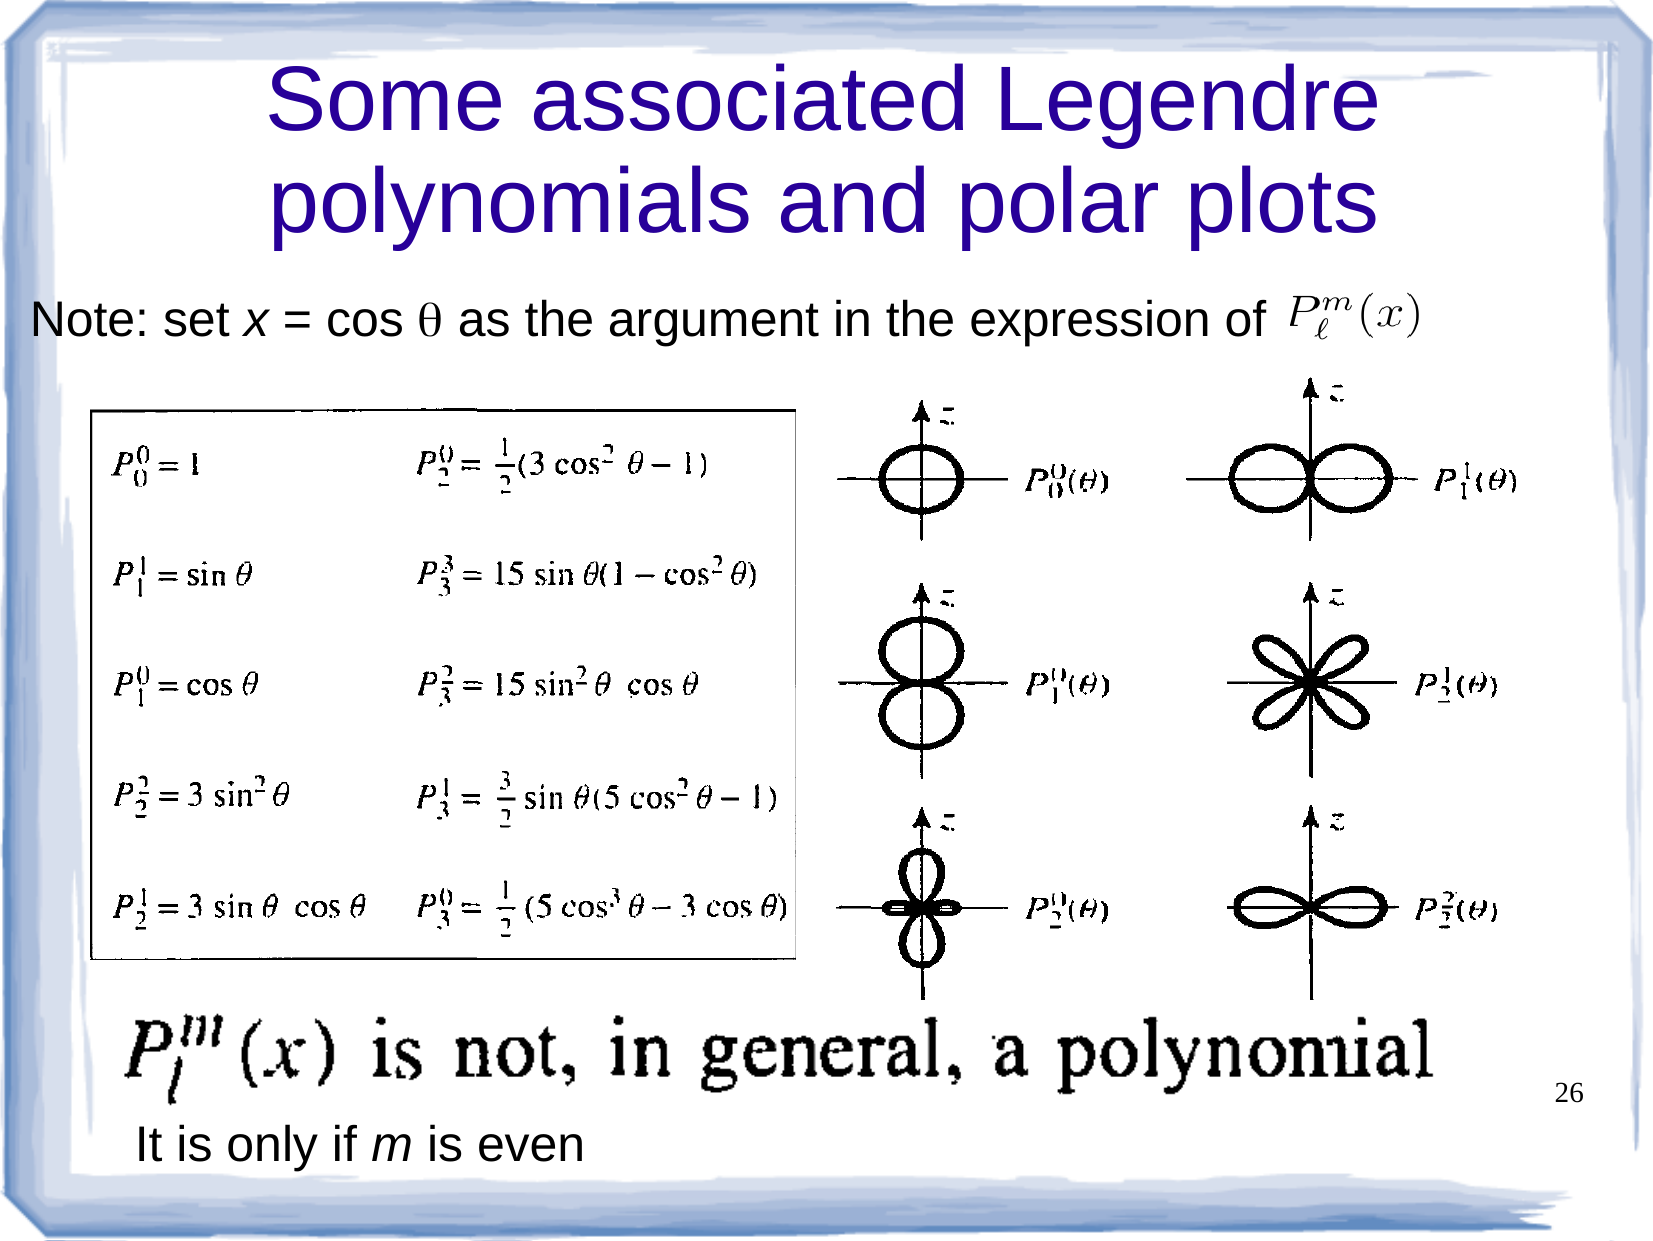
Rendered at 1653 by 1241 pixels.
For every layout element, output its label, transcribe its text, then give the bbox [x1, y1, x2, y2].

picture [0, 0, 1653, 1241]
text_box Note: set x = cos q as the argument in the expression of [15, 285, 1366, 391]
title Some associated Legendre polynomials and polar plots [82, 48, 1567, 254]
text_box It is only if m is even [120, 1110, 826, 1181]
